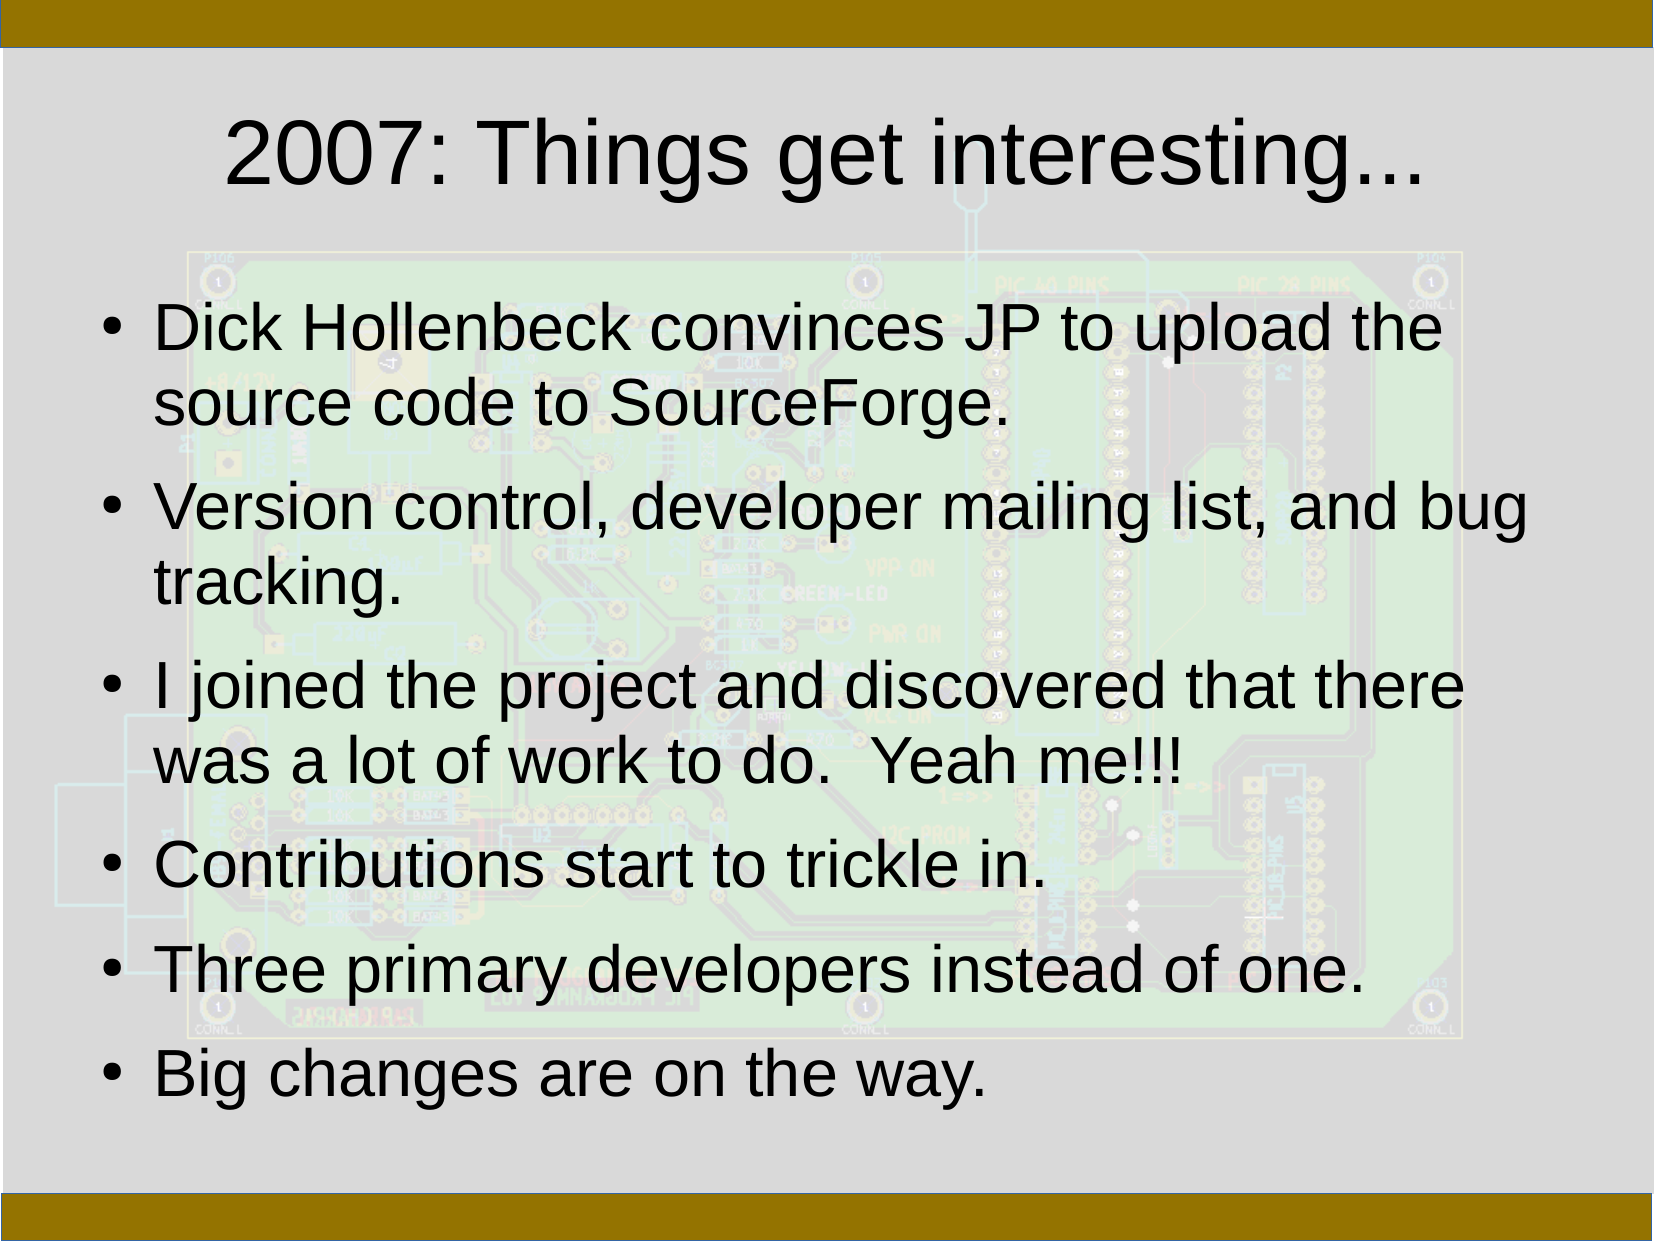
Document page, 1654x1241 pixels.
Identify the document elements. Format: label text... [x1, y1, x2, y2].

picture [3, 47, 1654, 1194]
text_box [0, 0, 1653, 48]
text_box [1, 1193, 1652, 1241]
title 2007: Things get interesting... [82, 49, 1571, 257]
list Dick Hollenbeck convinces JP to upload the source code to SourceForge. Version control, developer mailing list, and bug tracking. I joined the project and discovered that there was a lot of work to do. Yeah me!!! Contributions start to trickle in. Three primary developers instead of one. Big changes are on the way. [82, 290, 1571, 1126]
